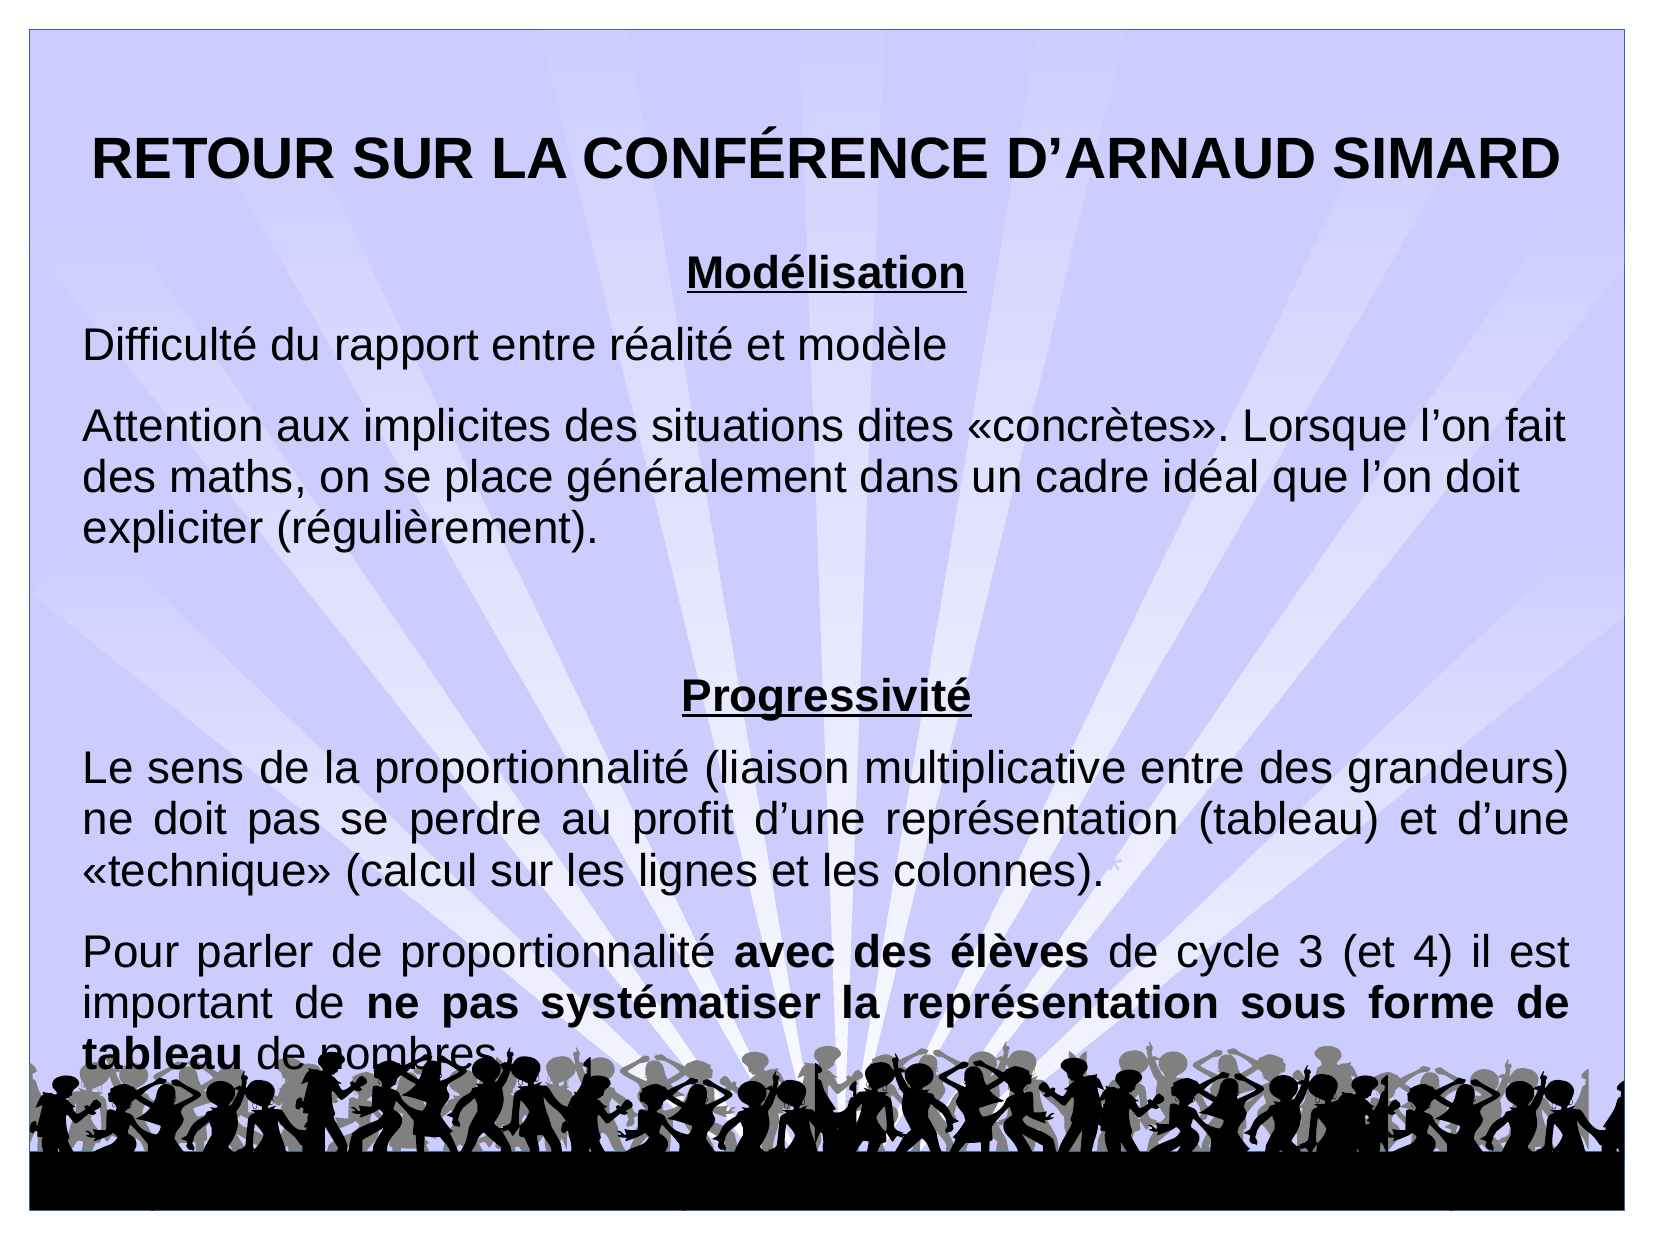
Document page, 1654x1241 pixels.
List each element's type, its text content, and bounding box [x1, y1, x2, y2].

title RETOUR SUR LA CONFÉRENCE D’ARNAUD SIMARD [82, 49, 1571, 238]
list Modélisation Difficulté du rapport entre réalité et modèle Attention aux implicites des situations dites «concrètes». Lorsque l’on fait des maths, on se place généralement dans un cadre idéal que l’on doit expliciter (régulièrement). Progressivité Le sens de la proportionnalité (liaison multiplicative entre des grandeurs) ne doit pas se perdre au profit d’une représentation (tableau) et d’une «technique» (calcul sur les lignes et les colonnes).* Pour parler de proportionnalité avec des élèves de cycle 3 (et 4) il est important de ne pas systématiser la représentation sous forme de tableau de nombres. [82, 238, 1571, 1013]
